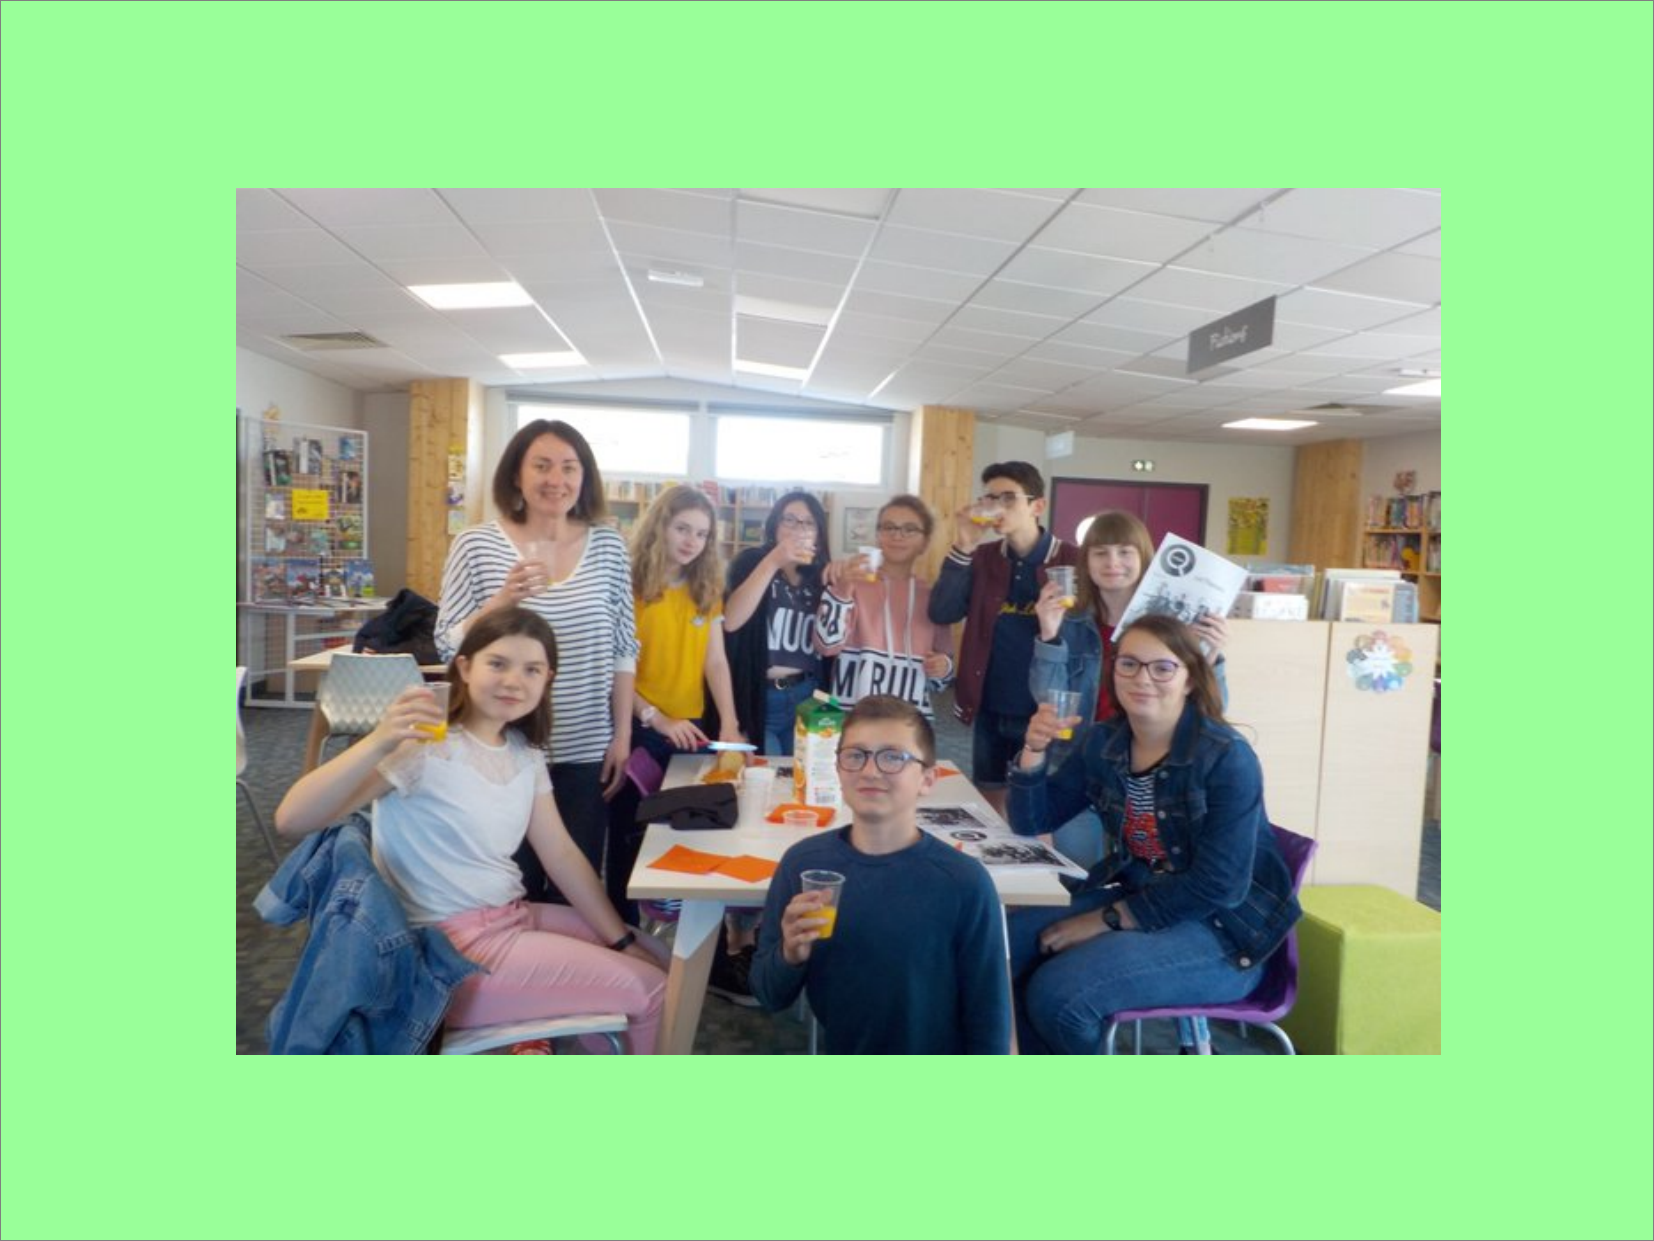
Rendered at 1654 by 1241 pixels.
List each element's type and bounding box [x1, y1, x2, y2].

text_box [0, 0, 1654, 1241]
picture [236, 188, 1441, 1055]
